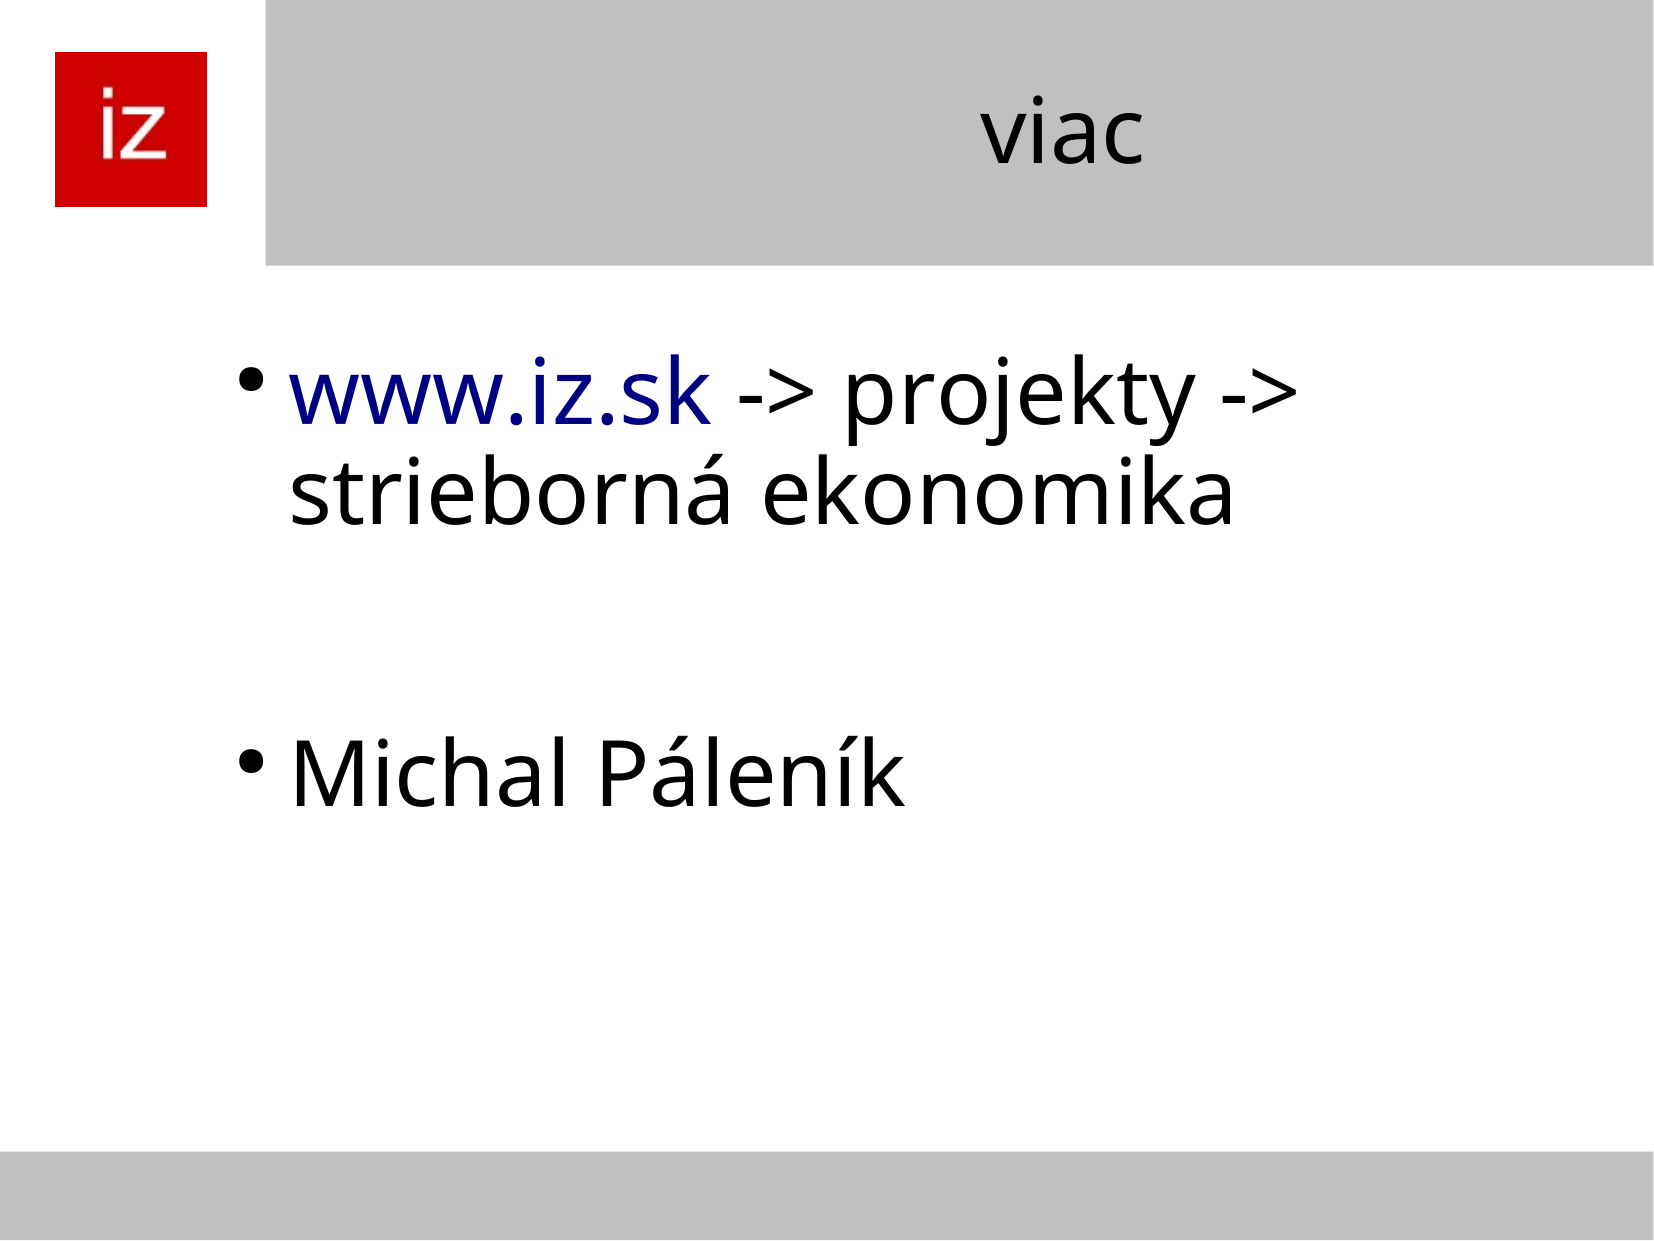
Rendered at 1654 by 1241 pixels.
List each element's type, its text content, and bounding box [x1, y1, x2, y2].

list www.iz.sk -> projekty -> strieborná ekonomika Michal Páleník [121, 344, 1533, 1126]
title viac [561, 29, 1565, 237]
picture [55, 52, 207, 207]
